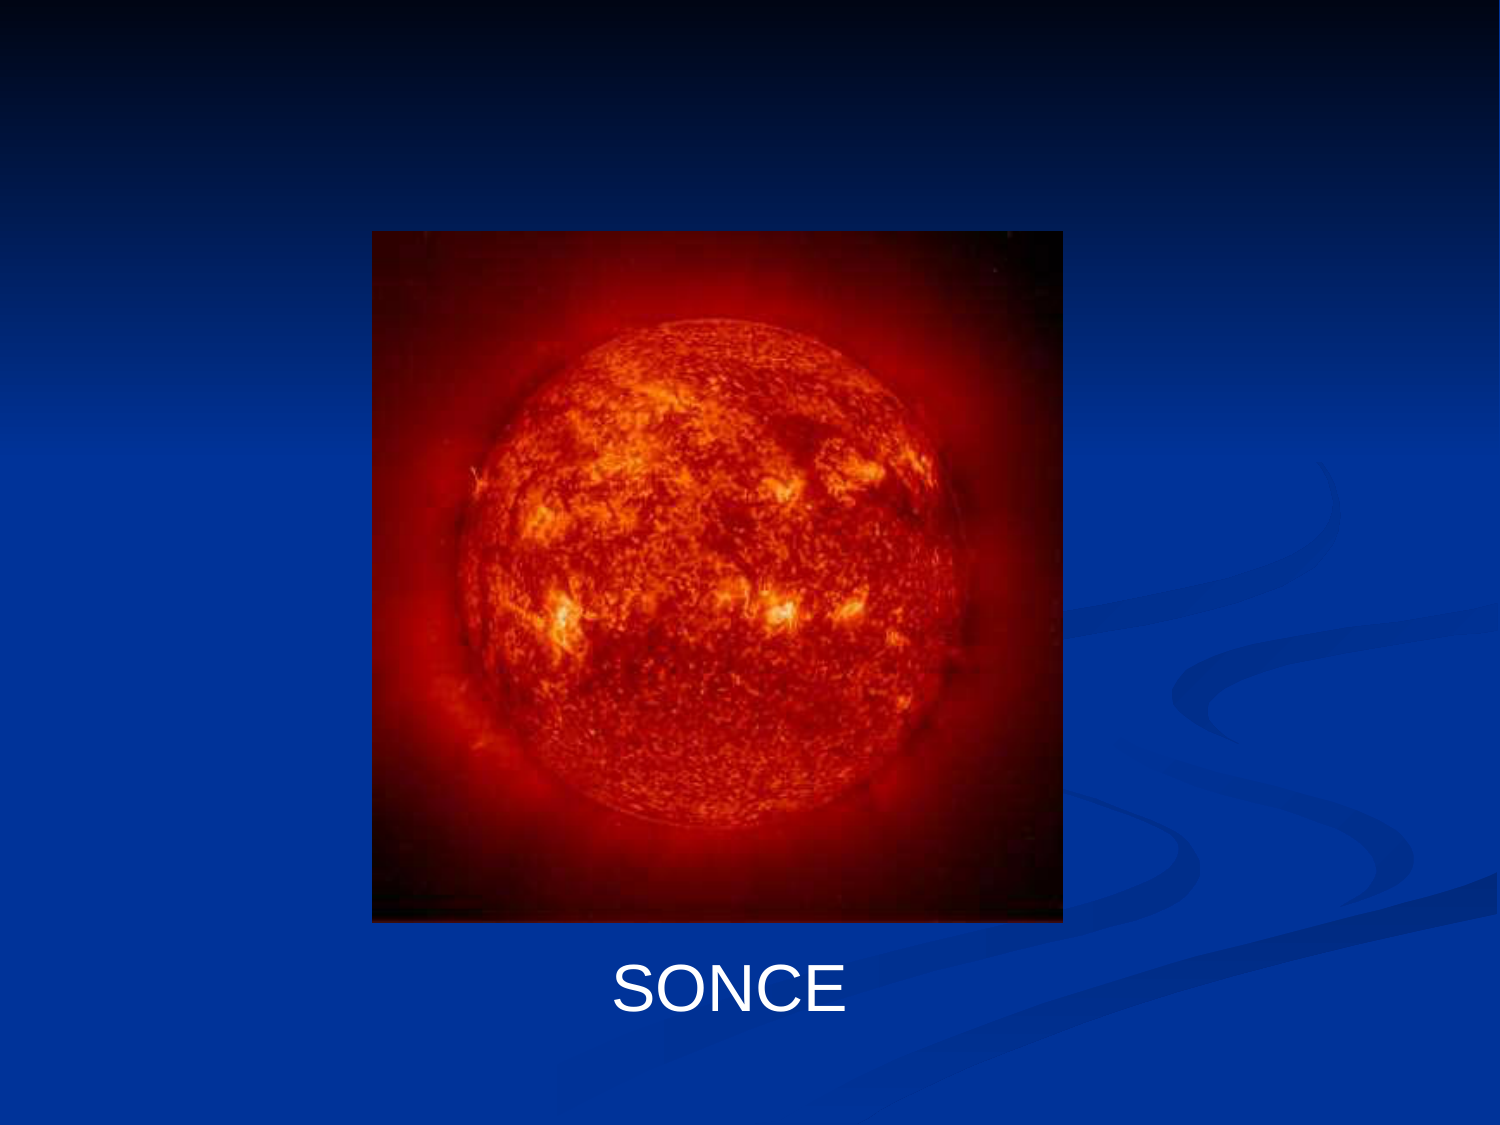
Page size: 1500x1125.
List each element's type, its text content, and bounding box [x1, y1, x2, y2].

text_box SONCE [596, 937, 864, 1032]
picture [372, 231, 1063, 923]
